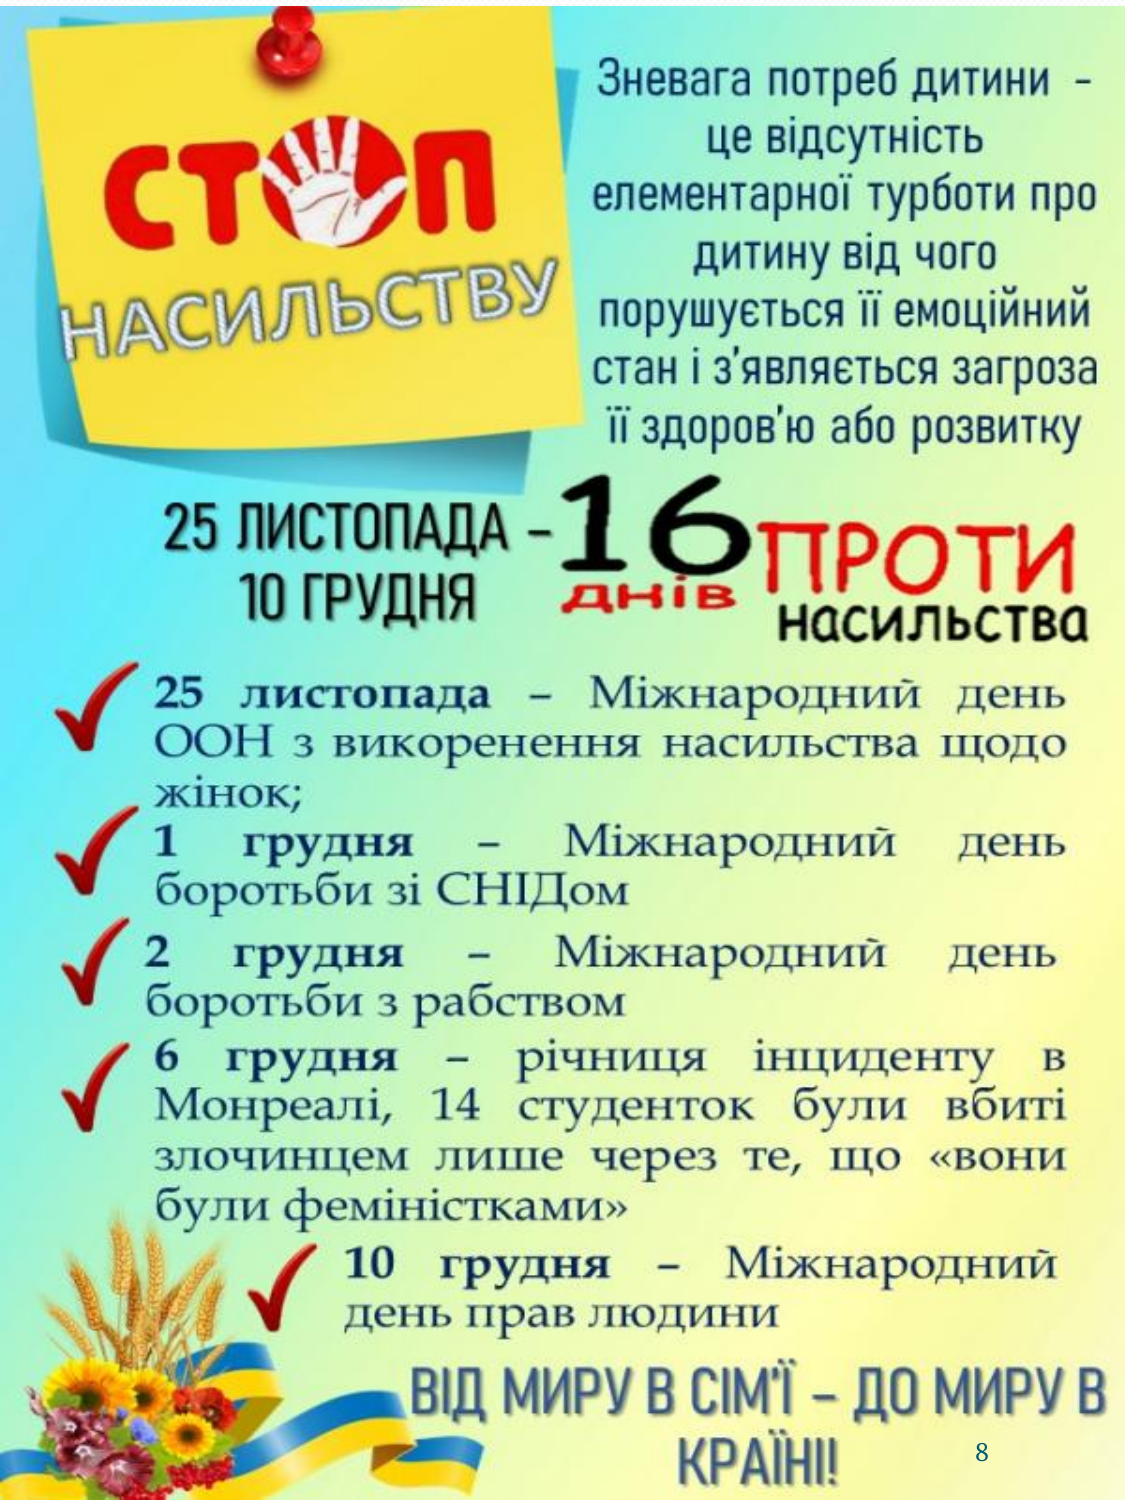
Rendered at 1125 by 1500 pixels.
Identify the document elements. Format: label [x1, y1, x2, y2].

text_box [975, 1390, 1069, 1471]
picture [0, 6, 1125, 1500]
